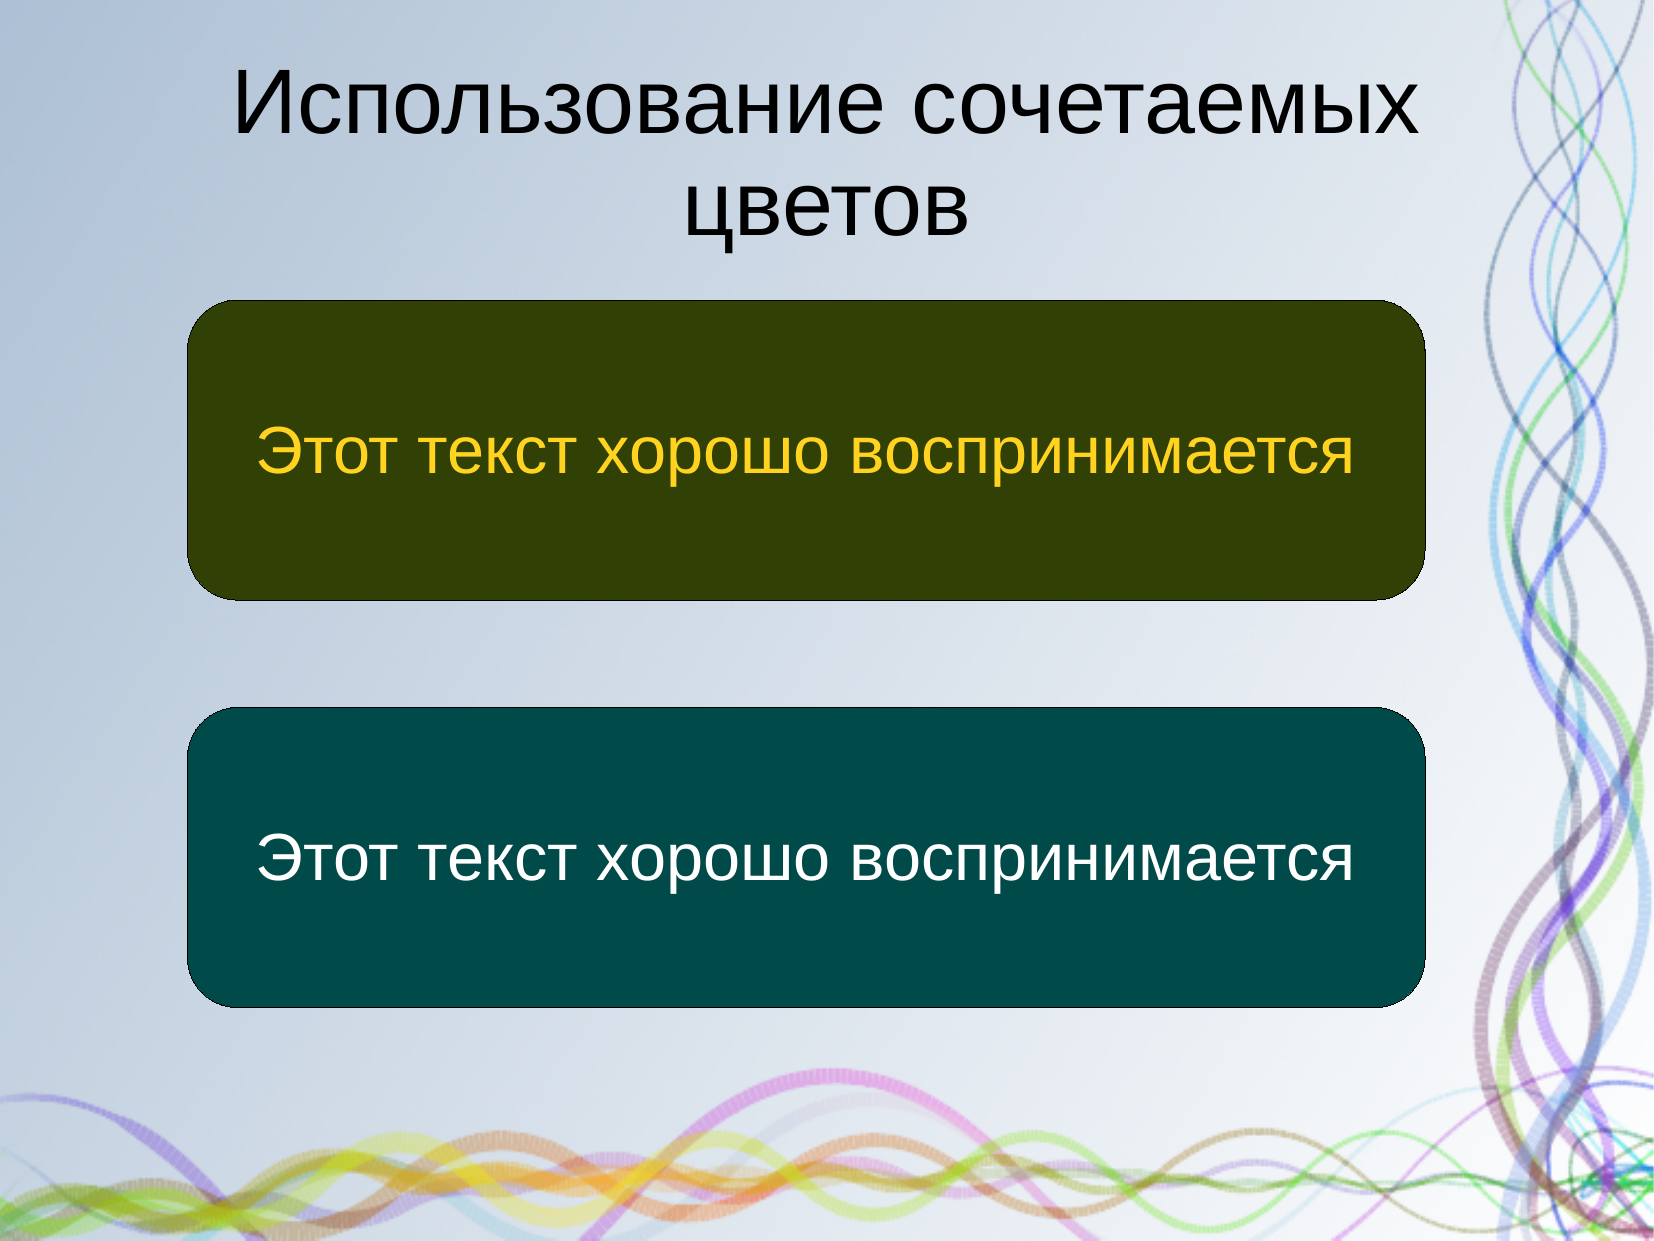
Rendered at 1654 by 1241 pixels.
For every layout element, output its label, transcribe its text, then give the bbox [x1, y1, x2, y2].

picture [0, 0, 1654, 1241]
text_box Этот текст хорошо воспринимается [187, 707, 1426, 1008]
text_box Этот текст хорошо воспринимается [187, 300, 1426, 601]
title Использование сочетаемых цветов [82, 49, 1571, 257]
